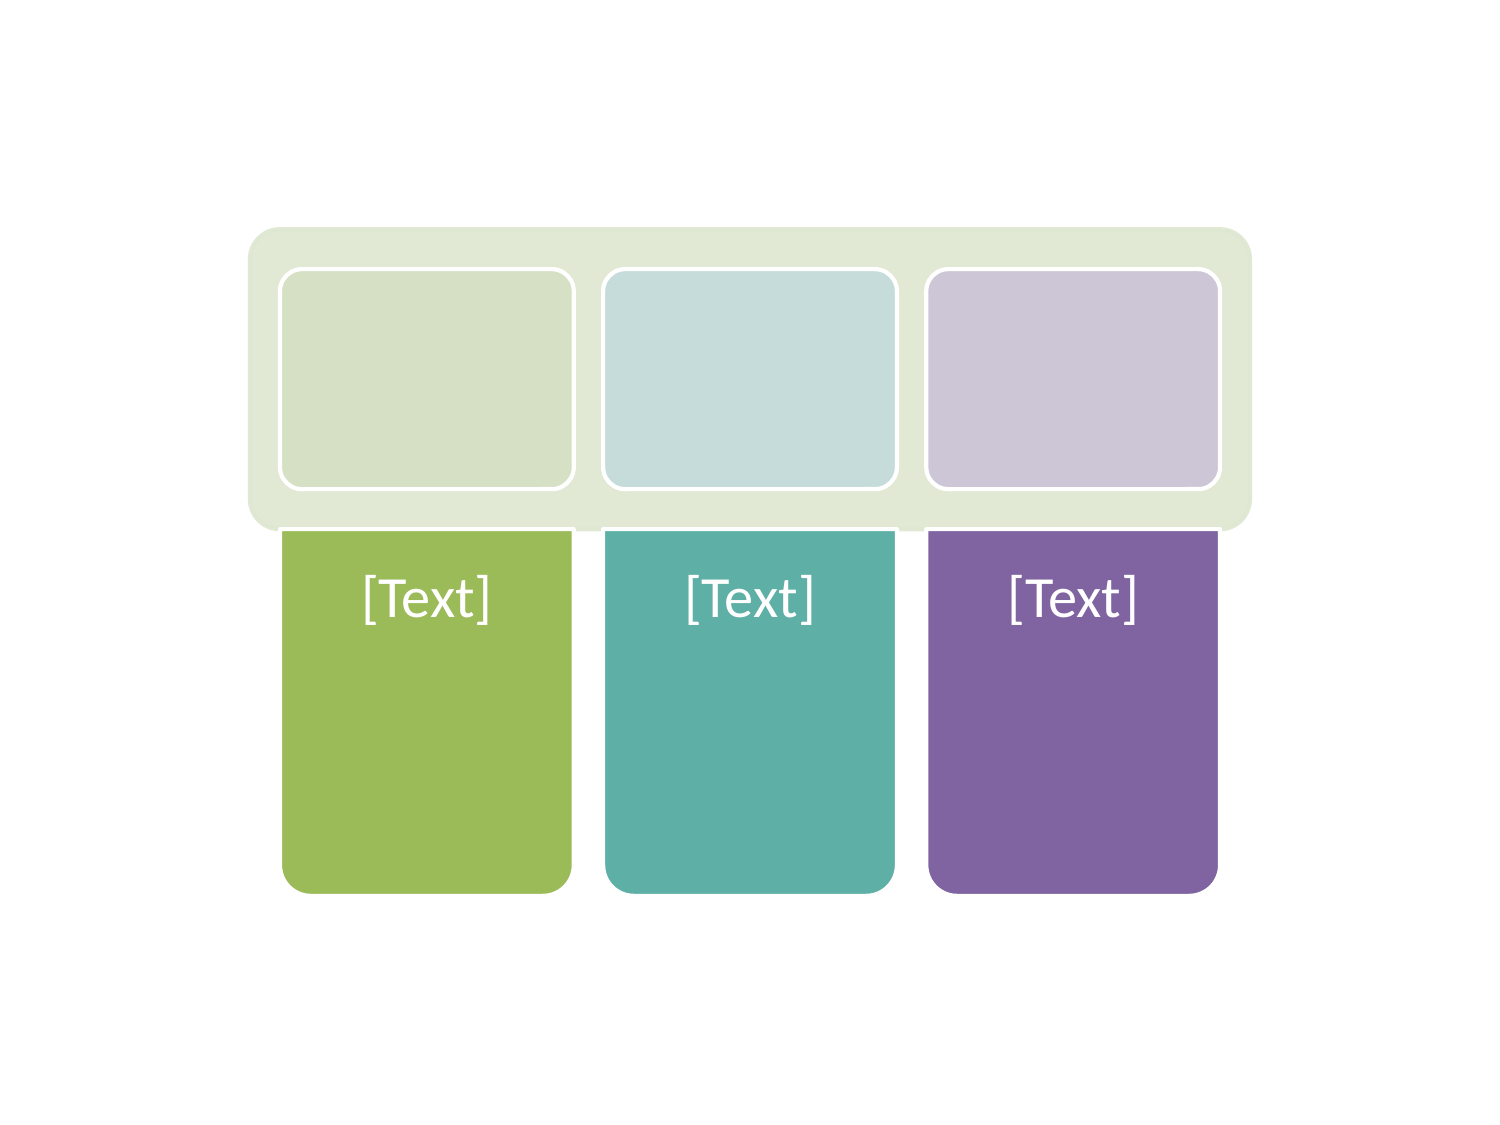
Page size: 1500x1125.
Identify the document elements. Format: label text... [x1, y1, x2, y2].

text_box [Text] [926, 529, 1221, 896]
text_box [249, 229, 1250, 530]
text_box [Text] [603, 529, 897, 896]
text_box [Text] [279, 529, 574, 896]
